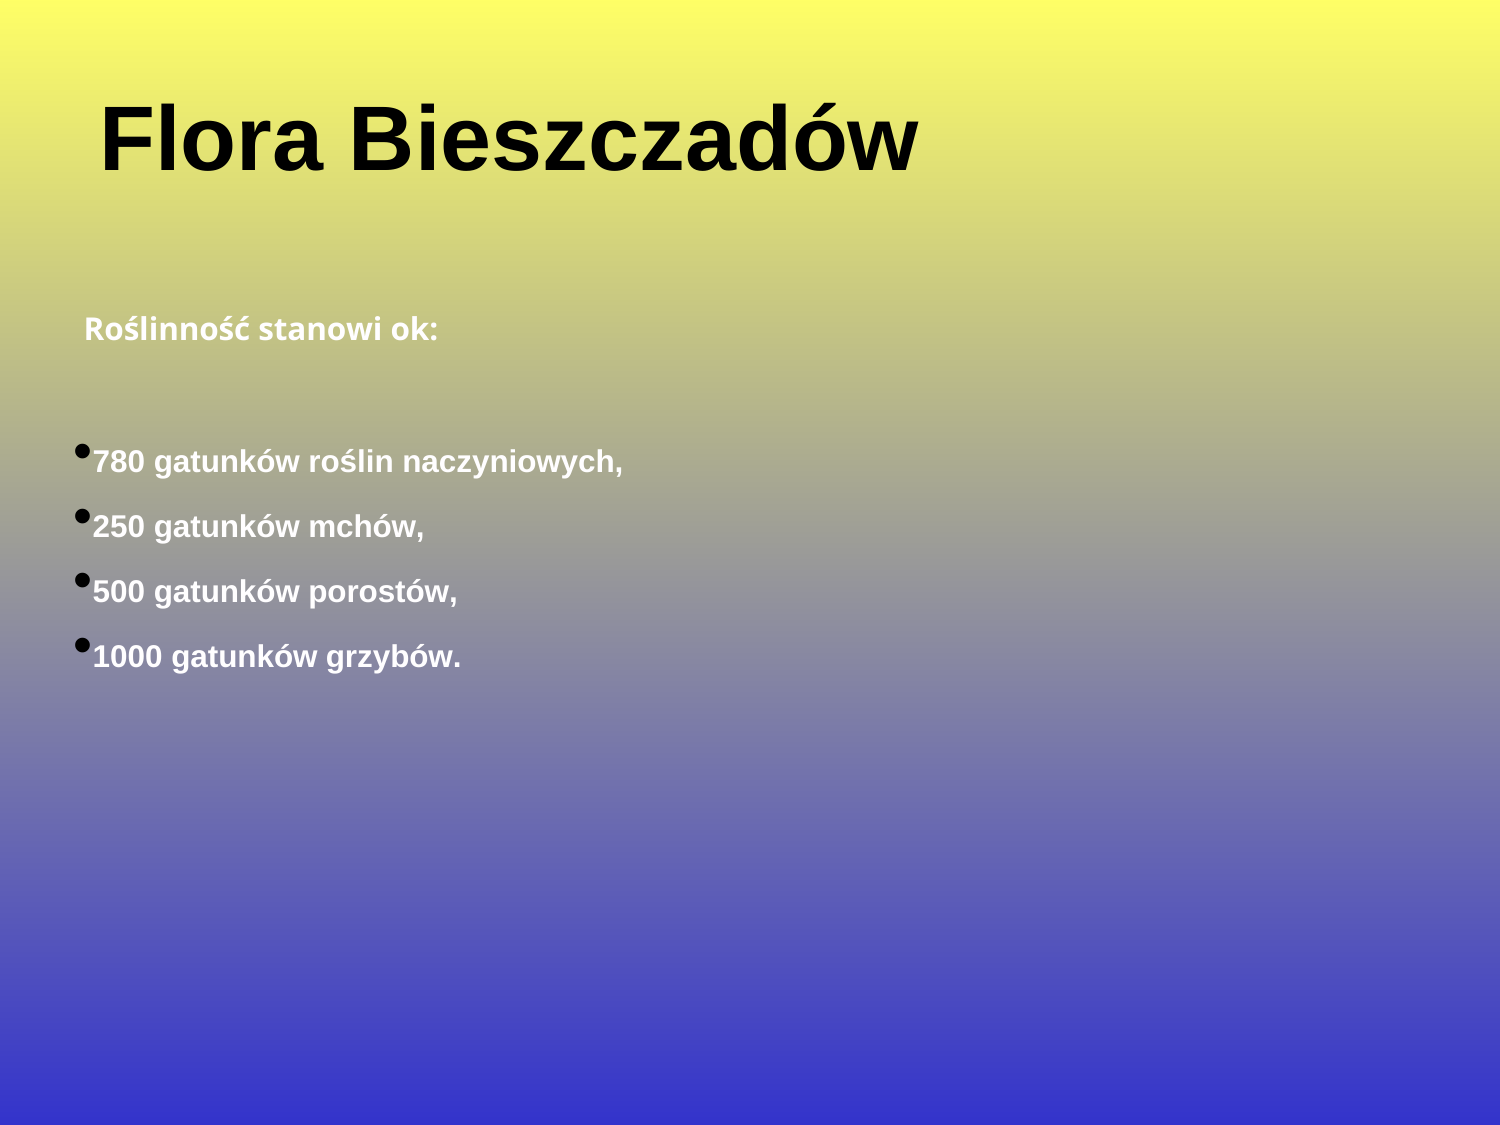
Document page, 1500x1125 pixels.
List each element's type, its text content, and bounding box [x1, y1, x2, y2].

title Flora Bieszczadów [75, 28, 945, 250]
text_box Roślinność stanowi ok: 780 gatunków roślin naczyniowych, 250 gatunków mchów, 500 gatunków porostów, 1000 gatunków grzybów. [59, 265, 1447, 987]
